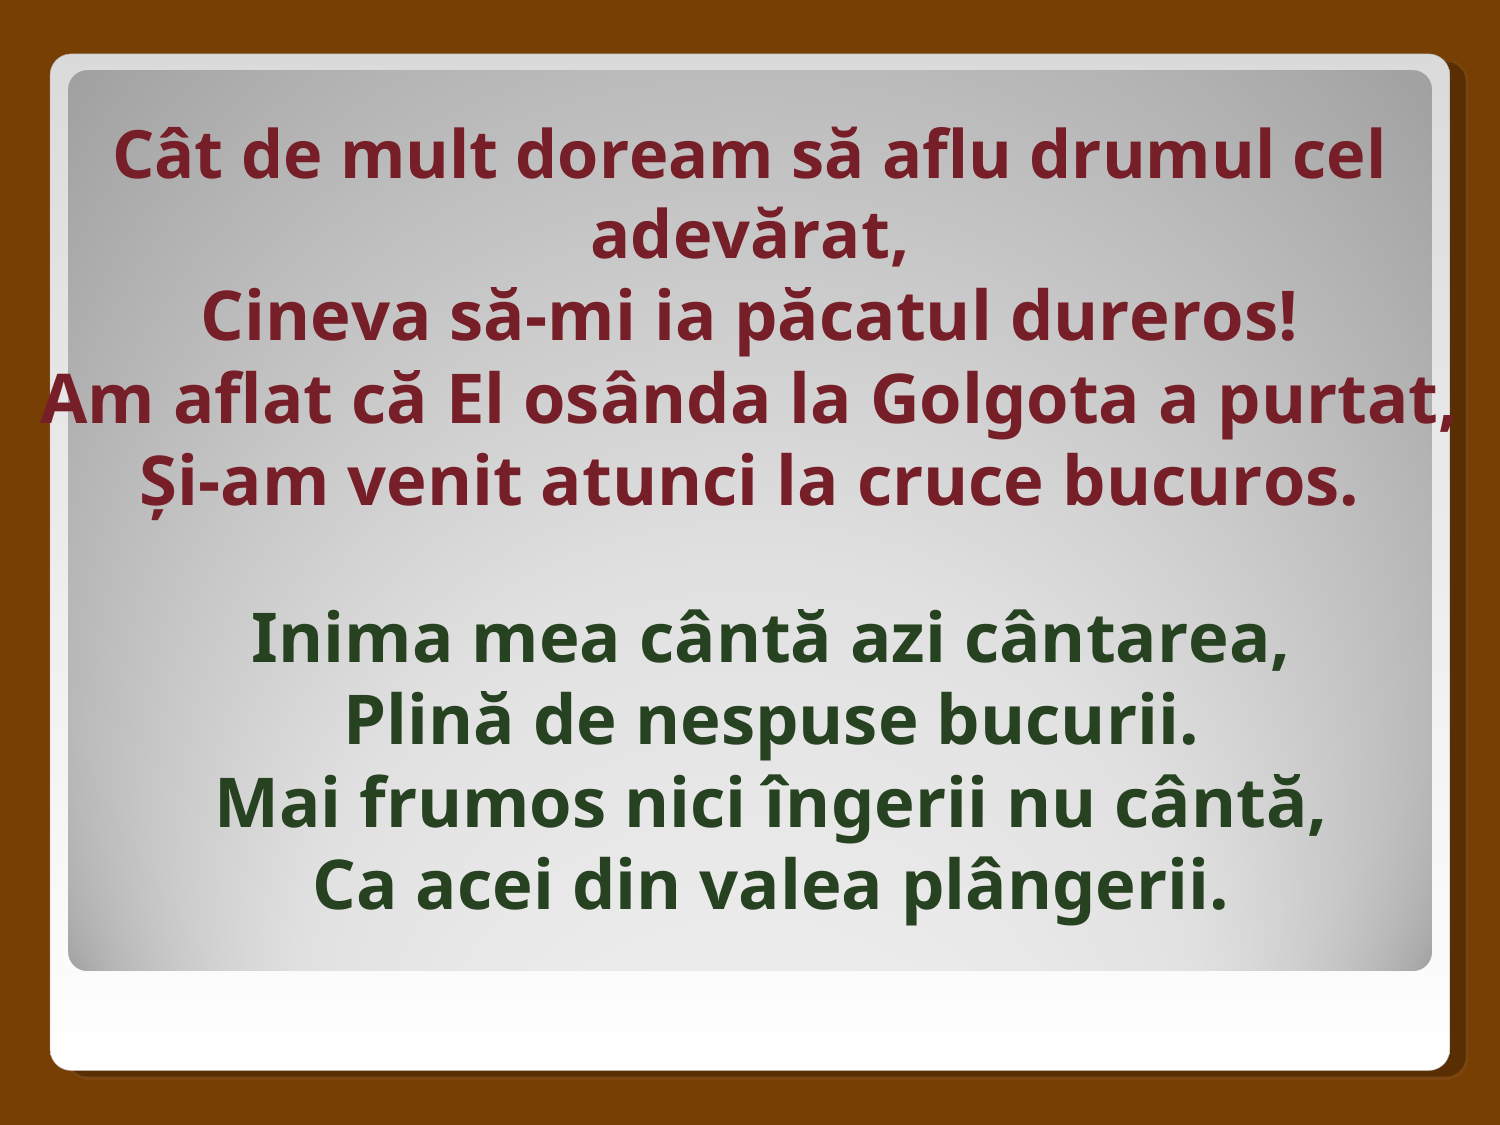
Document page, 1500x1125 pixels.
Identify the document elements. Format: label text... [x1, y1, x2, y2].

picture [67, 528, 1433, 972]
text_box Inima mea cântă azi cântarea, Plină de nespuse bucurii. Mai frumos nici îngerii nu cântă, Ca acei din valea plângerii. [100, 538, 1443, 932]
title Cât de mult doream să aflu drumul cel adevărat, Cineva să-mi ia păcatul dureros! Am aflat că El osânda la Golgota a purtat, Şi-am venit atunci la cruce bucuros. [0, 66, 1500, 528]
